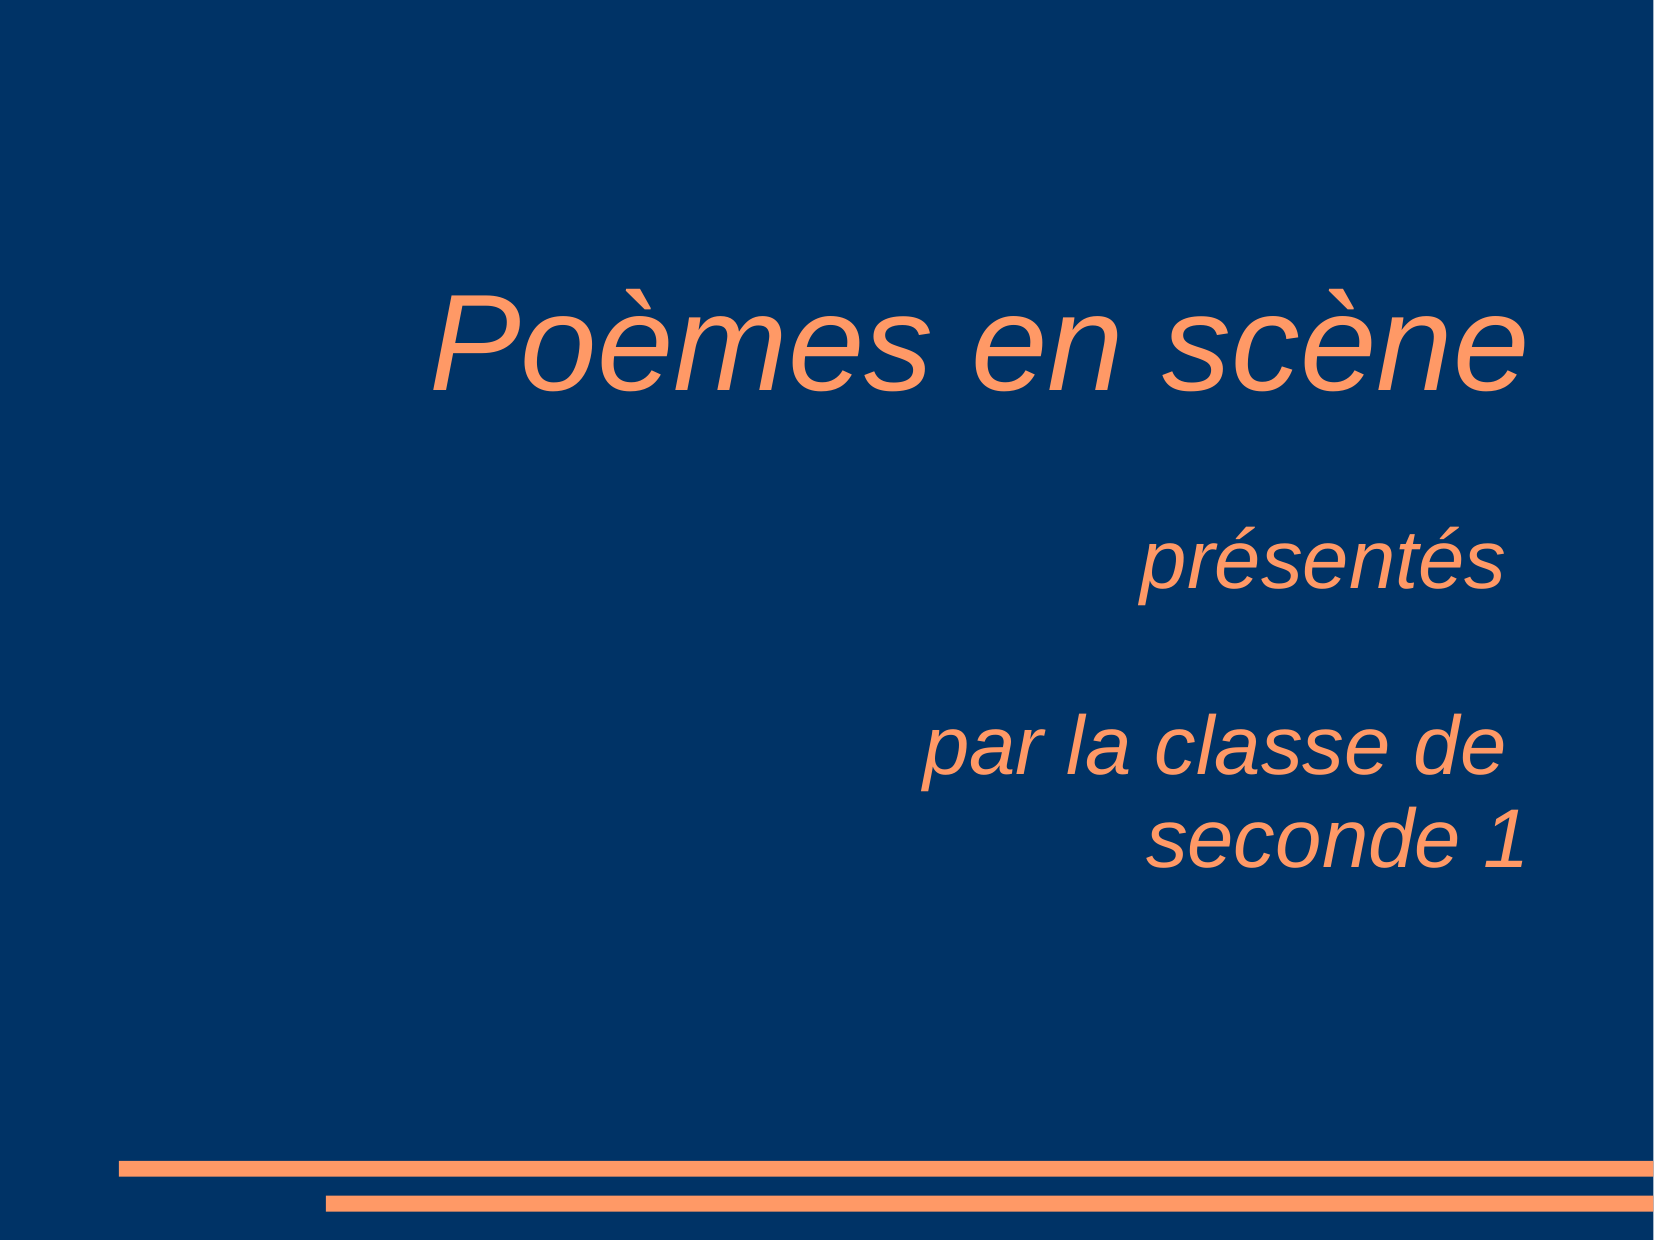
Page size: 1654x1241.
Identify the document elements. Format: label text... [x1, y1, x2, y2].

title Poèmes en scène présentés par la classe de seconde 1 [118, 266, 1531, 886]
